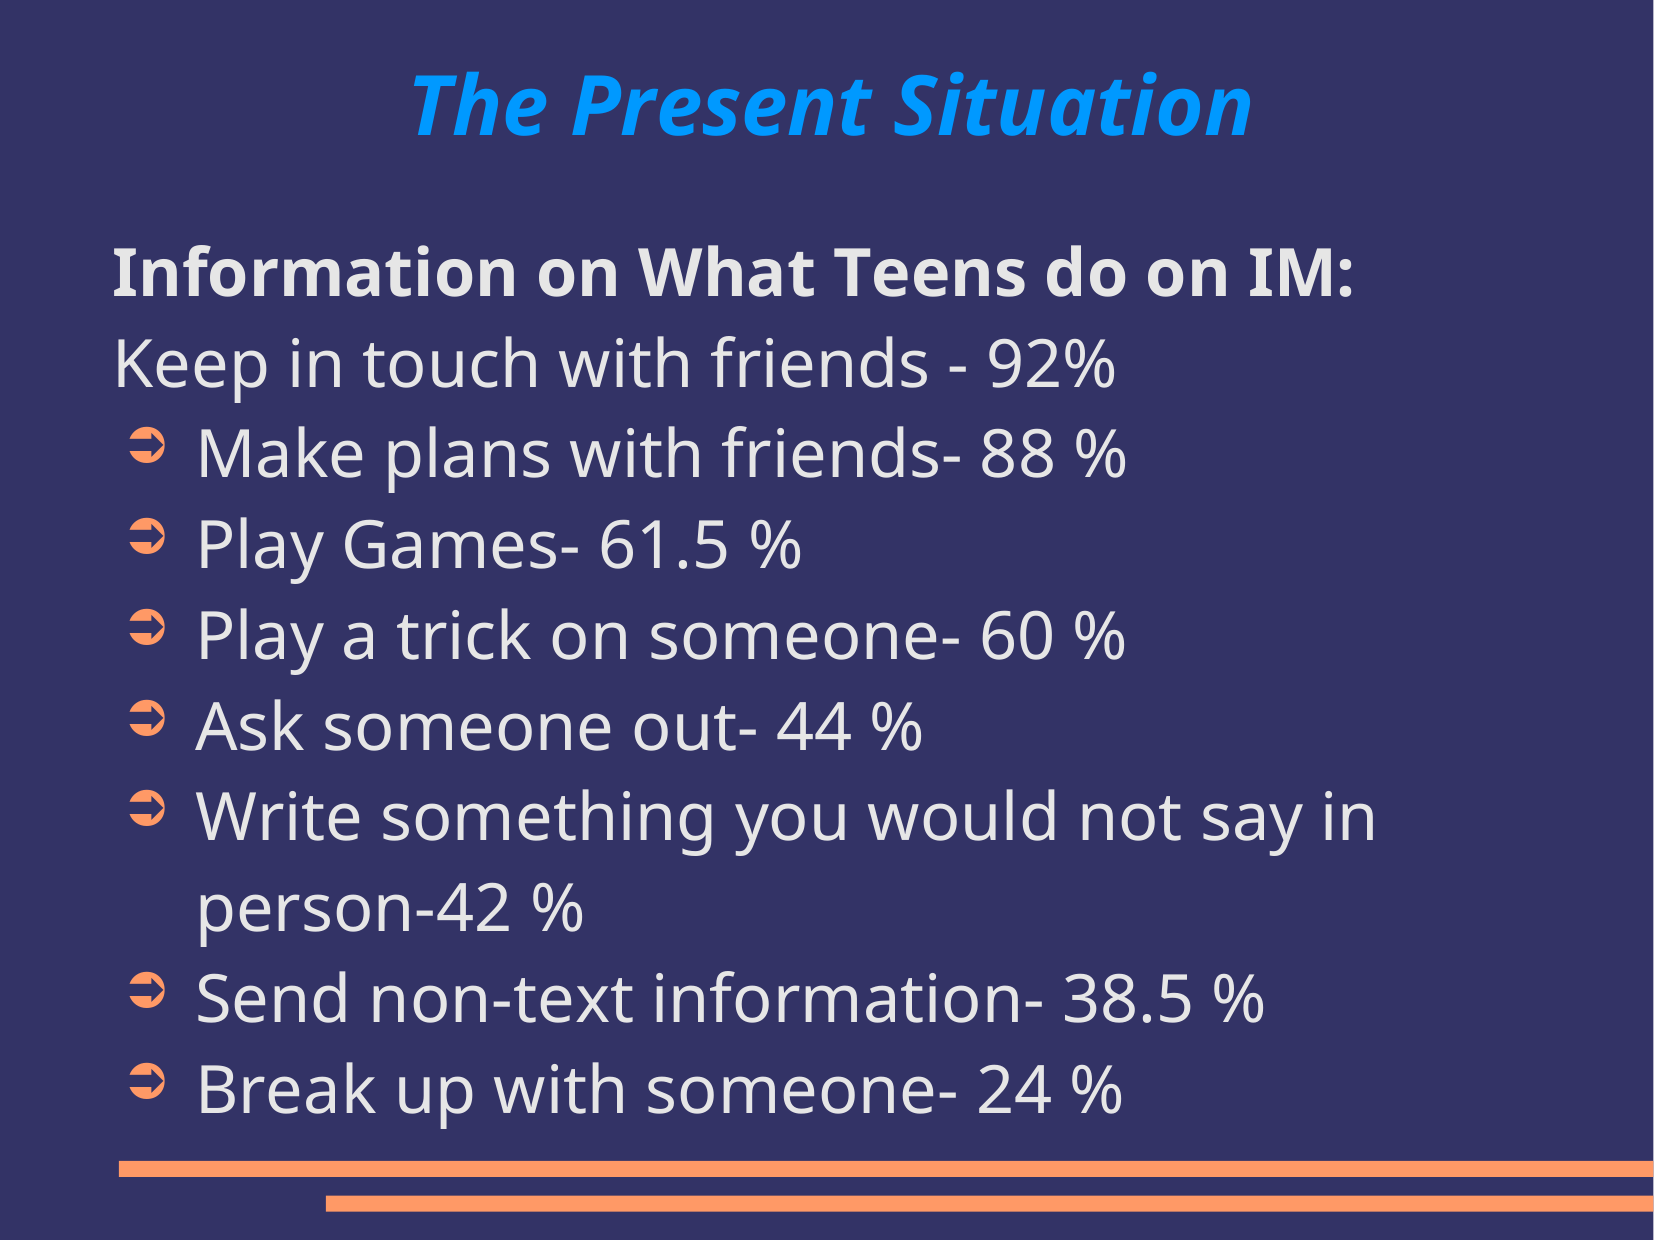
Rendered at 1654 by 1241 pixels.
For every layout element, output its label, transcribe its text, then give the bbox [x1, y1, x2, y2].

title The Present Situation [125, 0, 1538, 208]
list Information on What Teens do on IM: Keep in touch with friends - 92% Make plans with friends- 88 % Play Games- 61.5 % Play a trick on someone- 60 % Ask someone out- 44 % Write something you would not say in person-42 % Send non-text information- 38.5 % Break up with someone- 24 % [112, 225, 1538, 1119]
